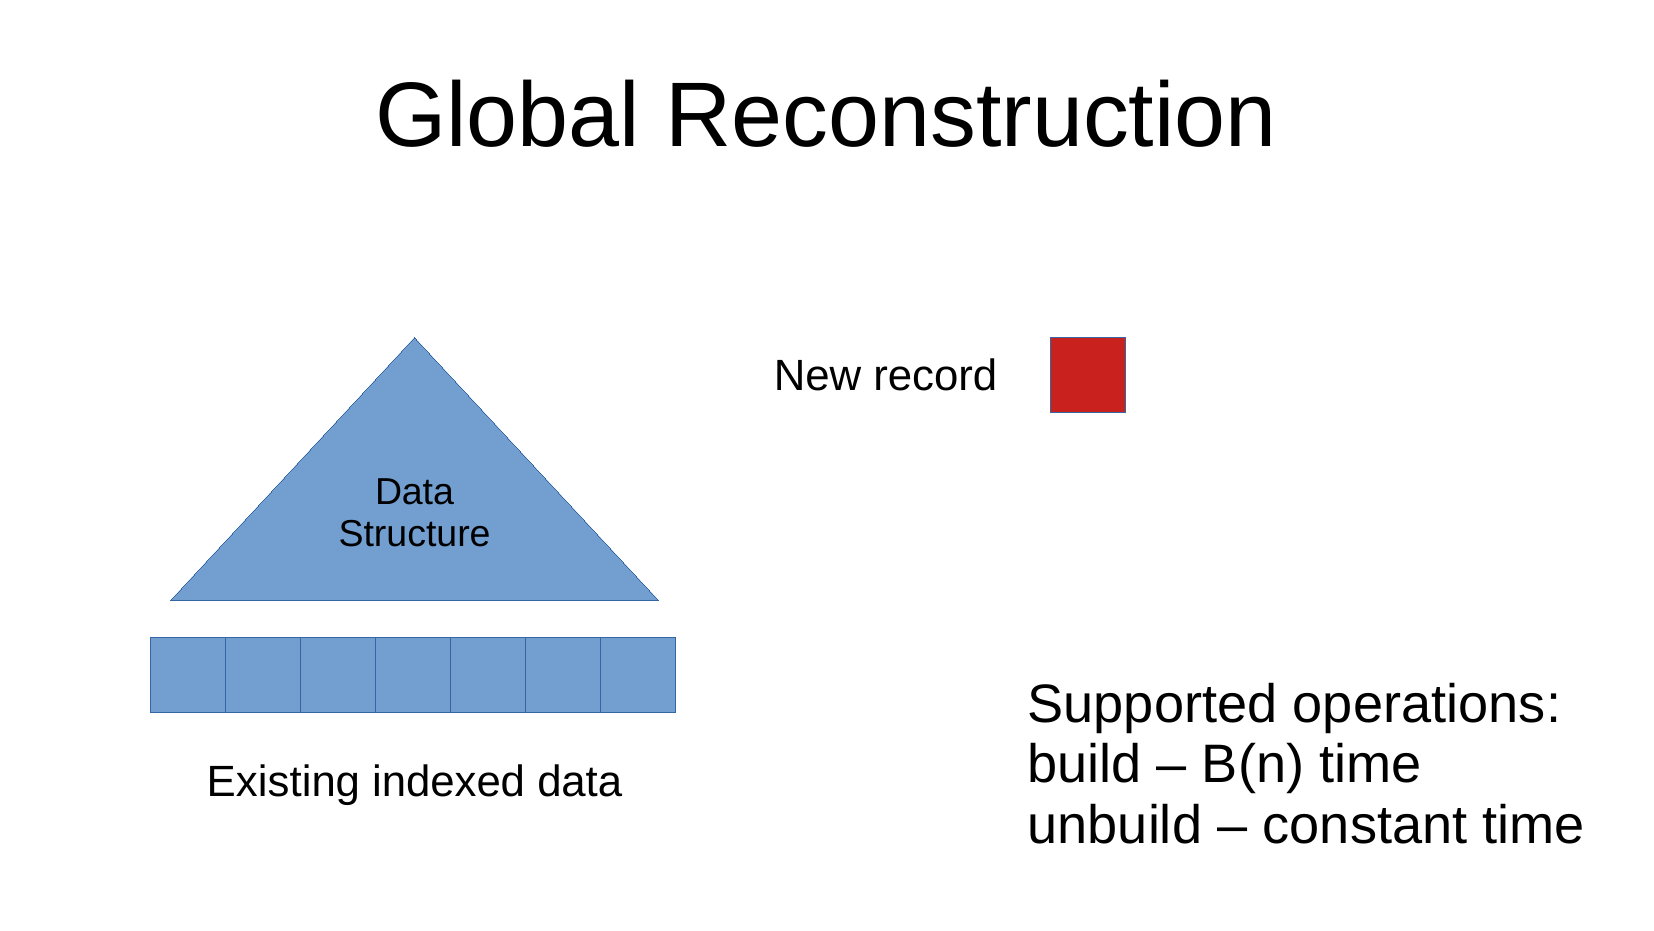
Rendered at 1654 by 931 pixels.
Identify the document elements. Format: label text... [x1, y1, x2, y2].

text_box New record [759, 343, 1013, 407]
text_box [150, 637, 676, 713]
text_box Data Structure [170, 337, 659, 601]
title Global Reconstruction [82, 37, 1571, 193]
text_box Supported operations: build – B(n) time unbuild – constant time [1012, 666, 1601, 863]
text_box Existing indexed data [191, 750, 638, 814]
text_box [1050, 337, 1126, 413]
